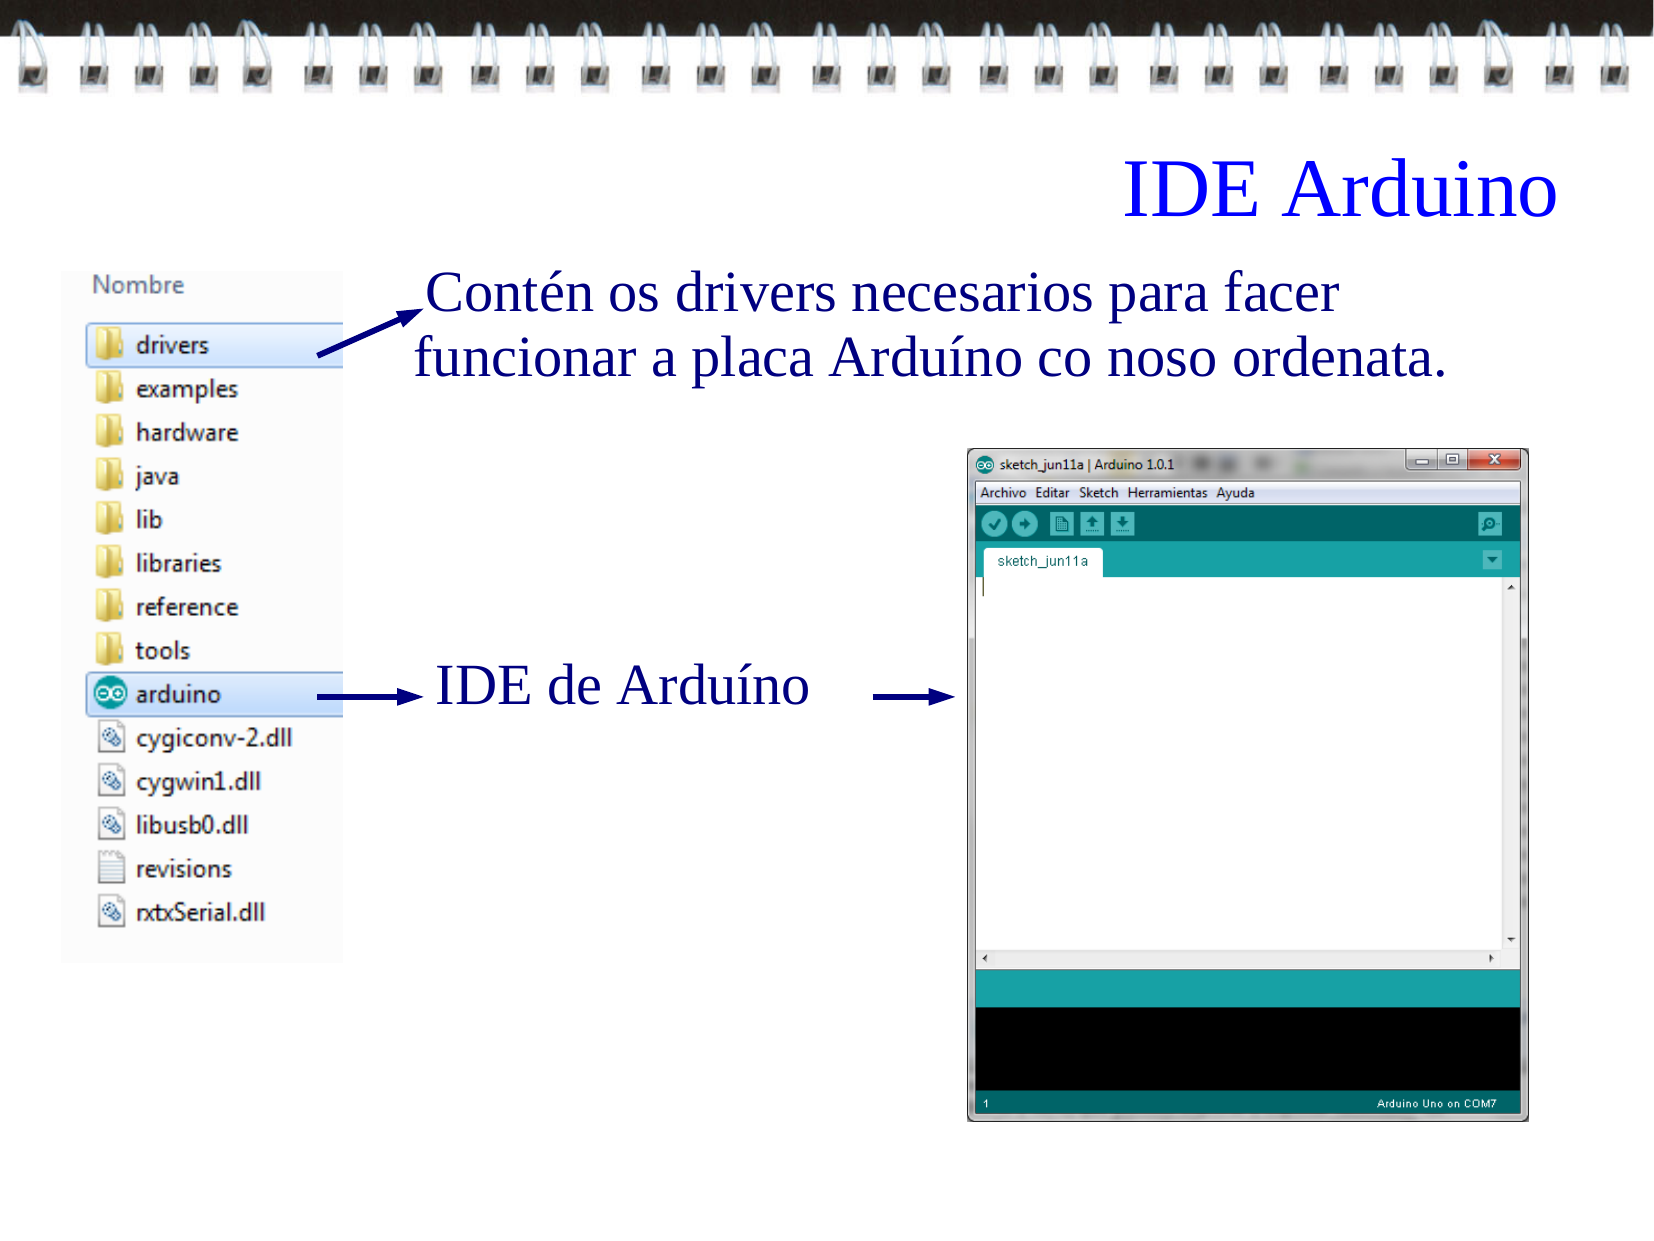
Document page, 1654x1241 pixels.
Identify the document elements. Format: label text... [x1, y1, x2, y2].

picture [967, 448, 1529, 1123]
picture [0, 0, 1654, 156]
text_box Contén os drivers necesarios para facer funcionar a placa Arduíno co noso ordenata. [413, 259, 1453, 473]
picture [61, 271, 343, 963]
text_box IDE Arduino [993, 119, 1654, 332]
text_box IDE de Arduíno [435, 652, 873, 718]
